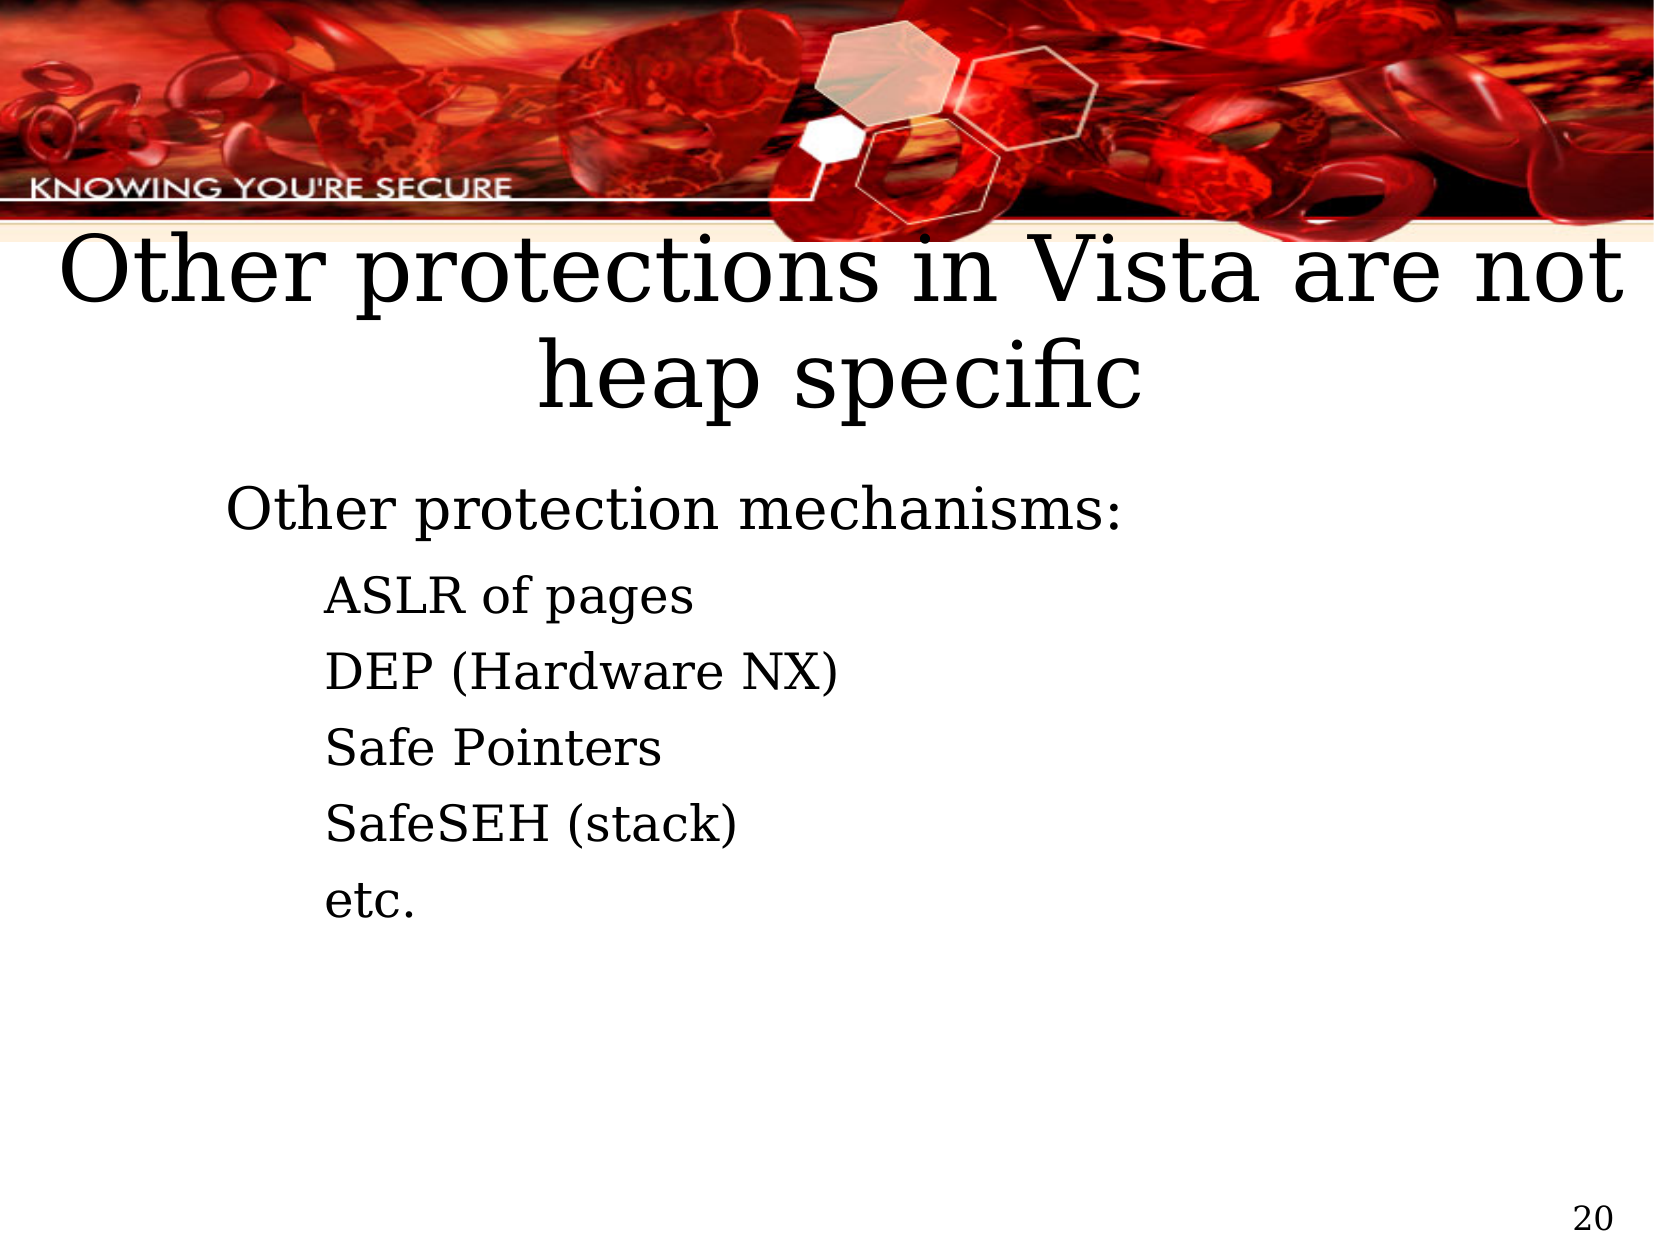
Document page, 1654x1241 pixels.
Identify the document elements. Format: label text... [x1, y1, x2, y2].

list Other protection mechanisms: ASLR of pages DEP (Hardware NX) Safe Pointers SafeSEH (stack) etc. [131, 475, 1544, 1182]
picture [0, 0, 1654, 242]
title Other protections in Vista are not heap specific [29, 215, 1654, 430]
